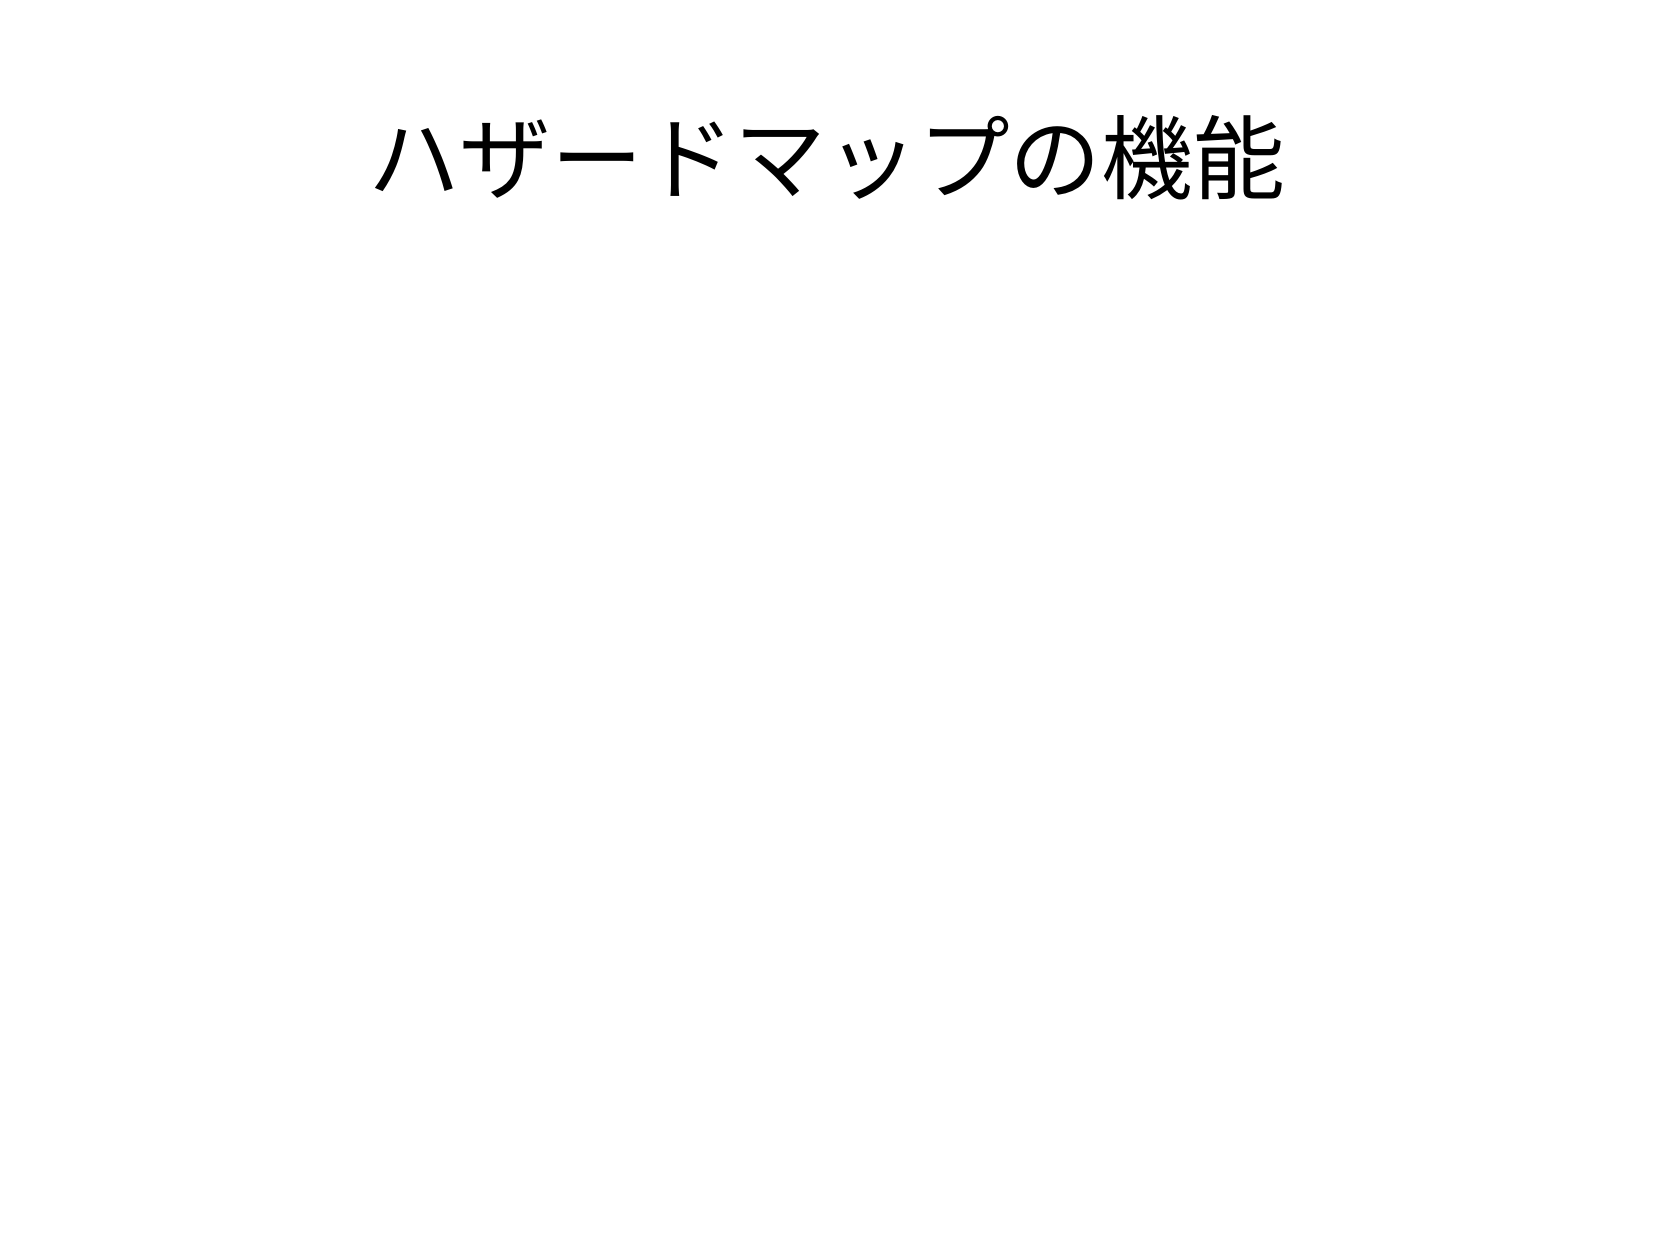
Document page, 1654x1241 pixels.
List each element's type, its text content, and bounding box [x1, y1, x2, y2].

title ハザードマップの機能 [82, 49, 1571, 257]
